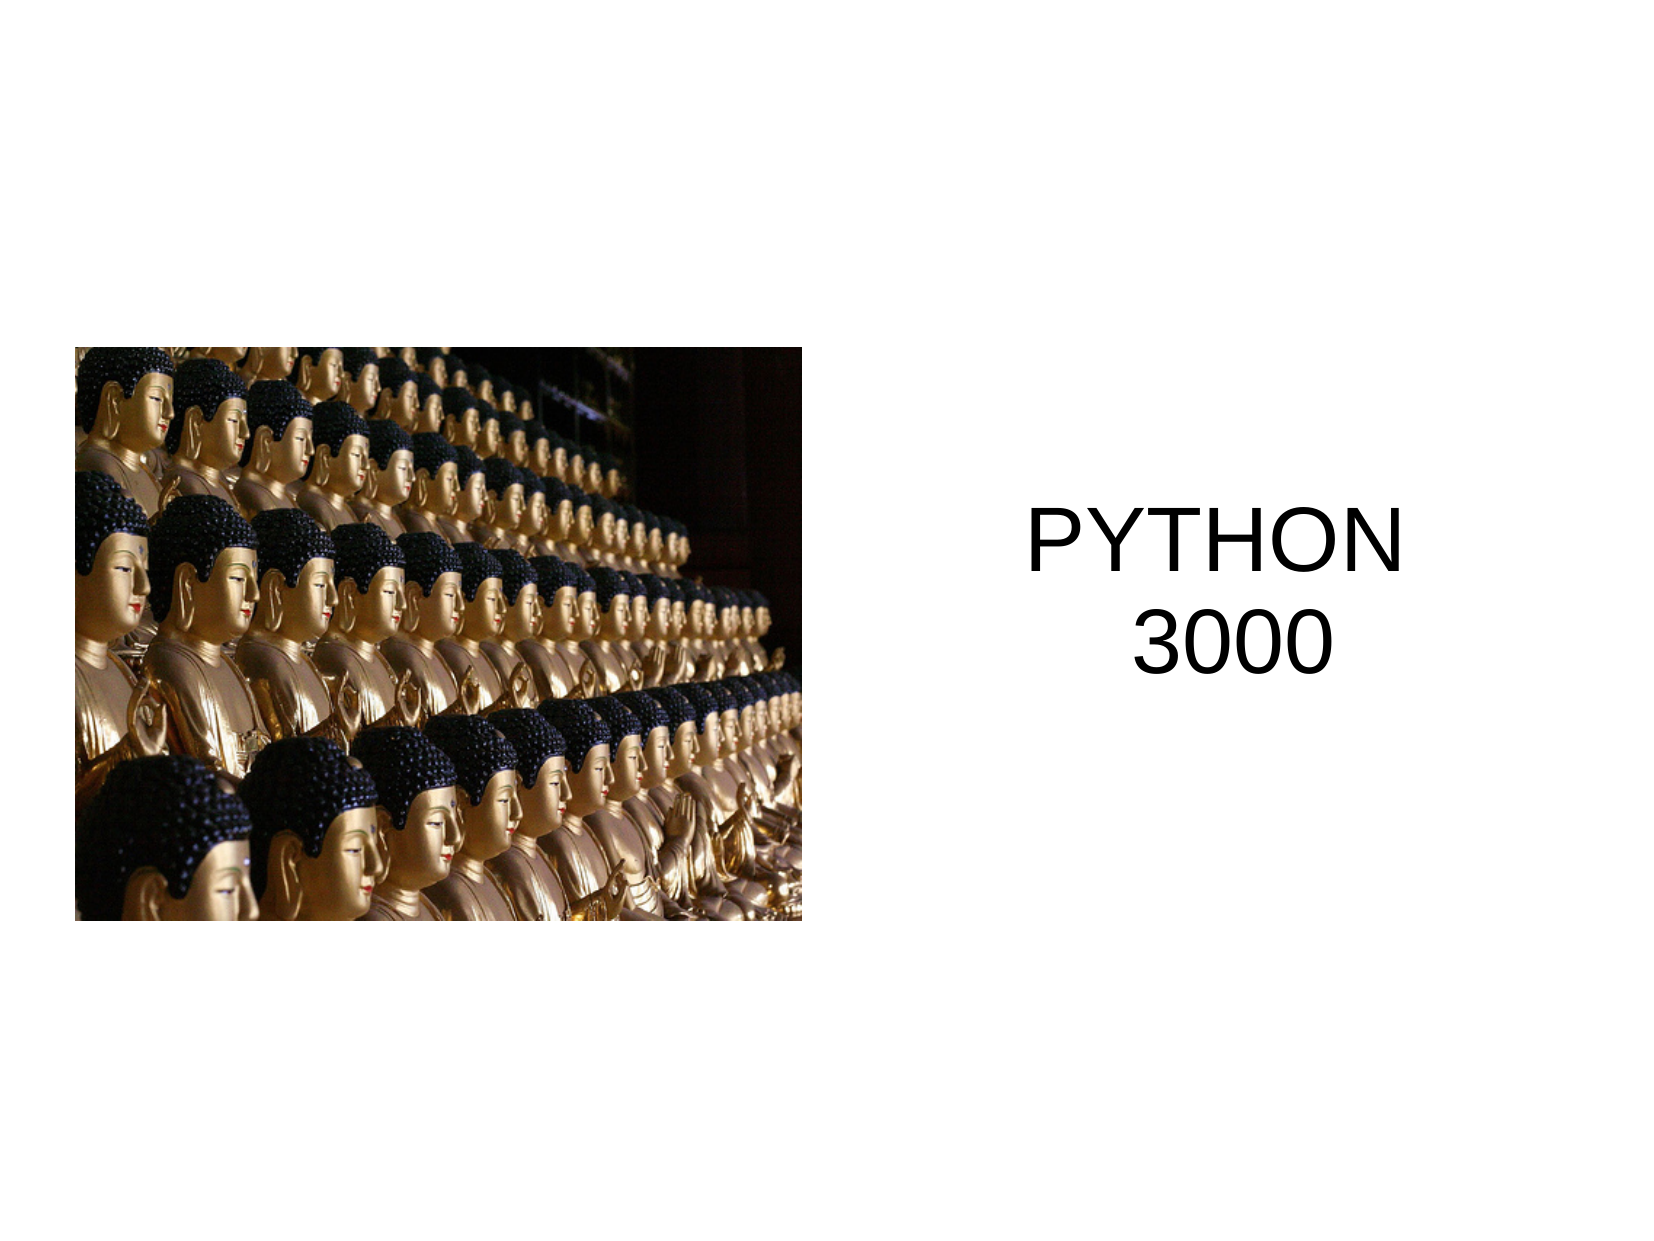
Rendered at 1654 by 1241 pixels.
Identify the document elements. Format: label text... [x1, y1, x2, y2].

title PYTHON 3000 [825, 56, 1571, 1126]
picture [75, 347, 802, 921]
